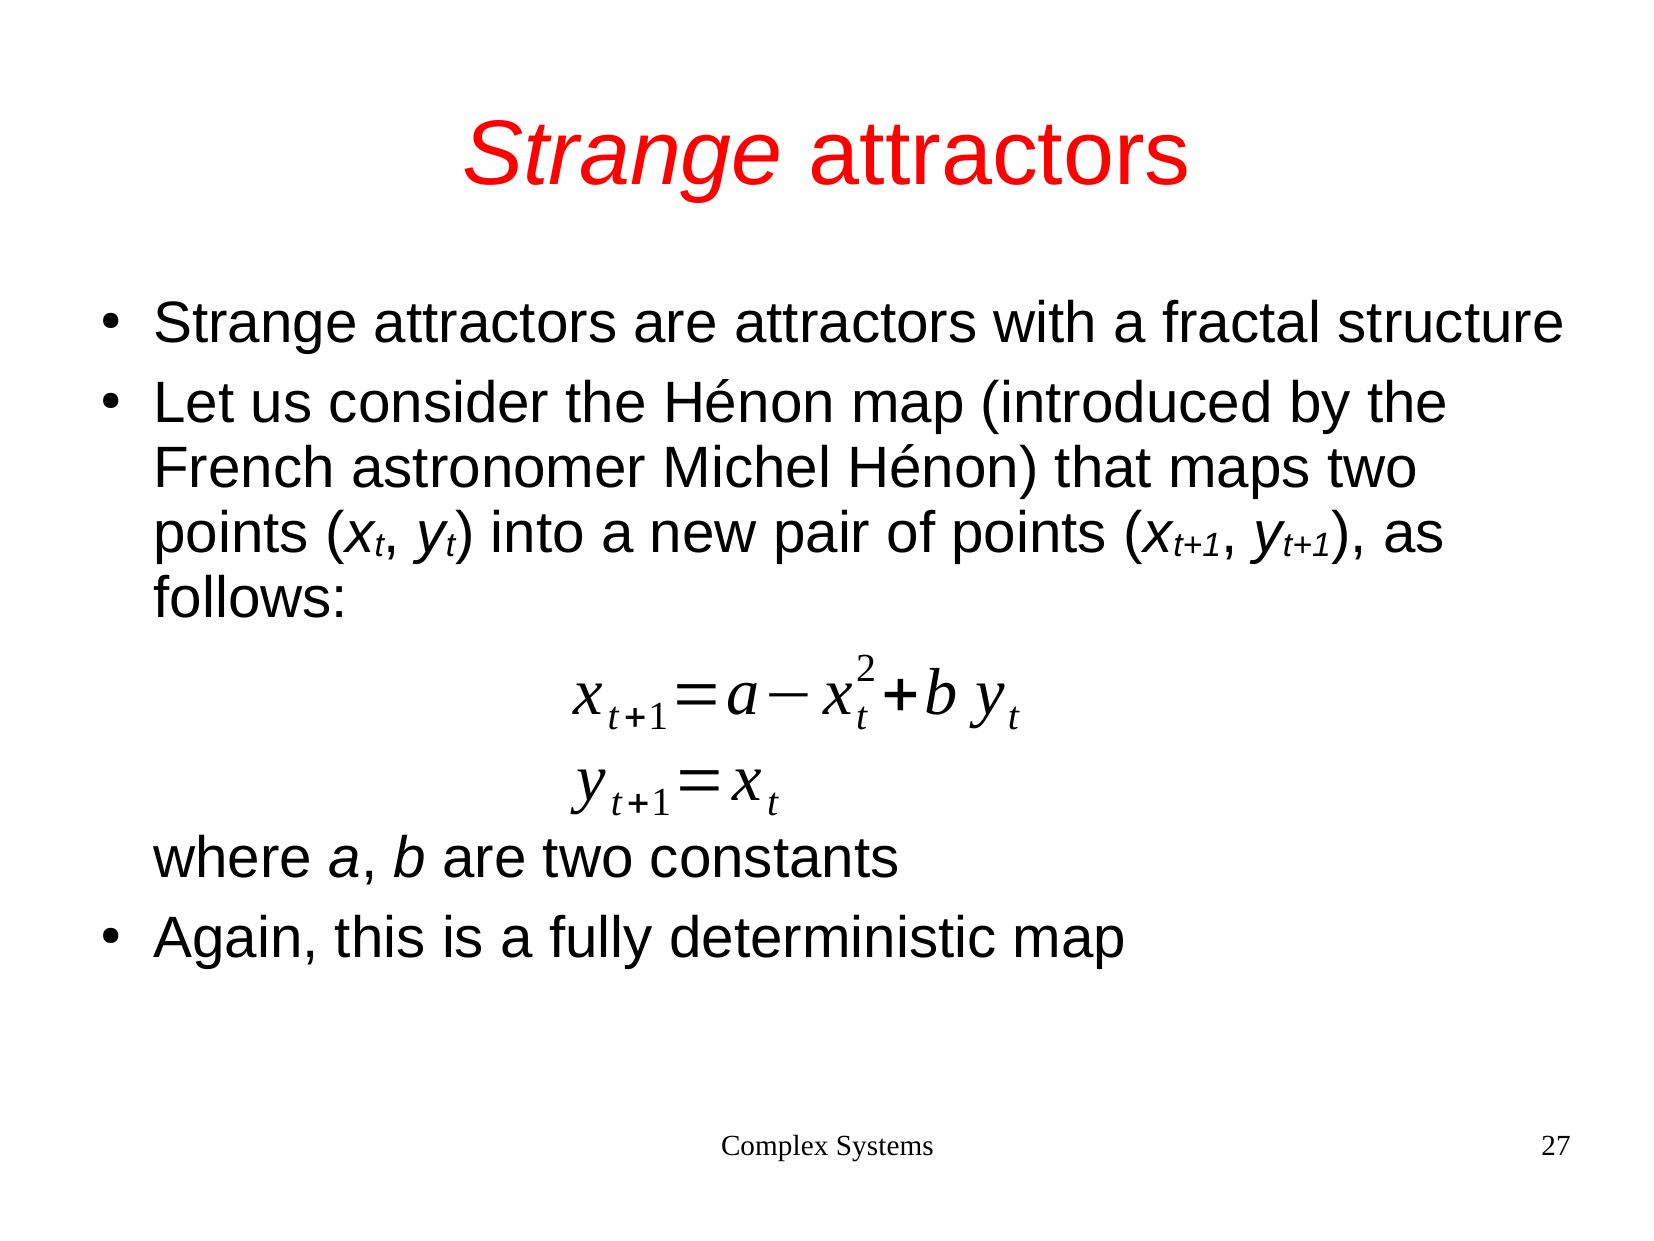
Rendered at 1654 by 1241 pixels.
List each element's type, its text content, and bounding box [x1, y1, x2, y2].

chart [562, 645, 1028, 826]
list Strange attractors are attractors with a fractal structure Let us consider the Hénon map (introduced by the French astronomer Michel Hénon) that maps two points (xt, yt) into a new pair of points (xt+1, yt+1), as follows: where a, b are two constants Again, this is a fully deterministic map [82, 290, 1571, 1109]
title Strange attractors [82, 49, 1571, 257]
